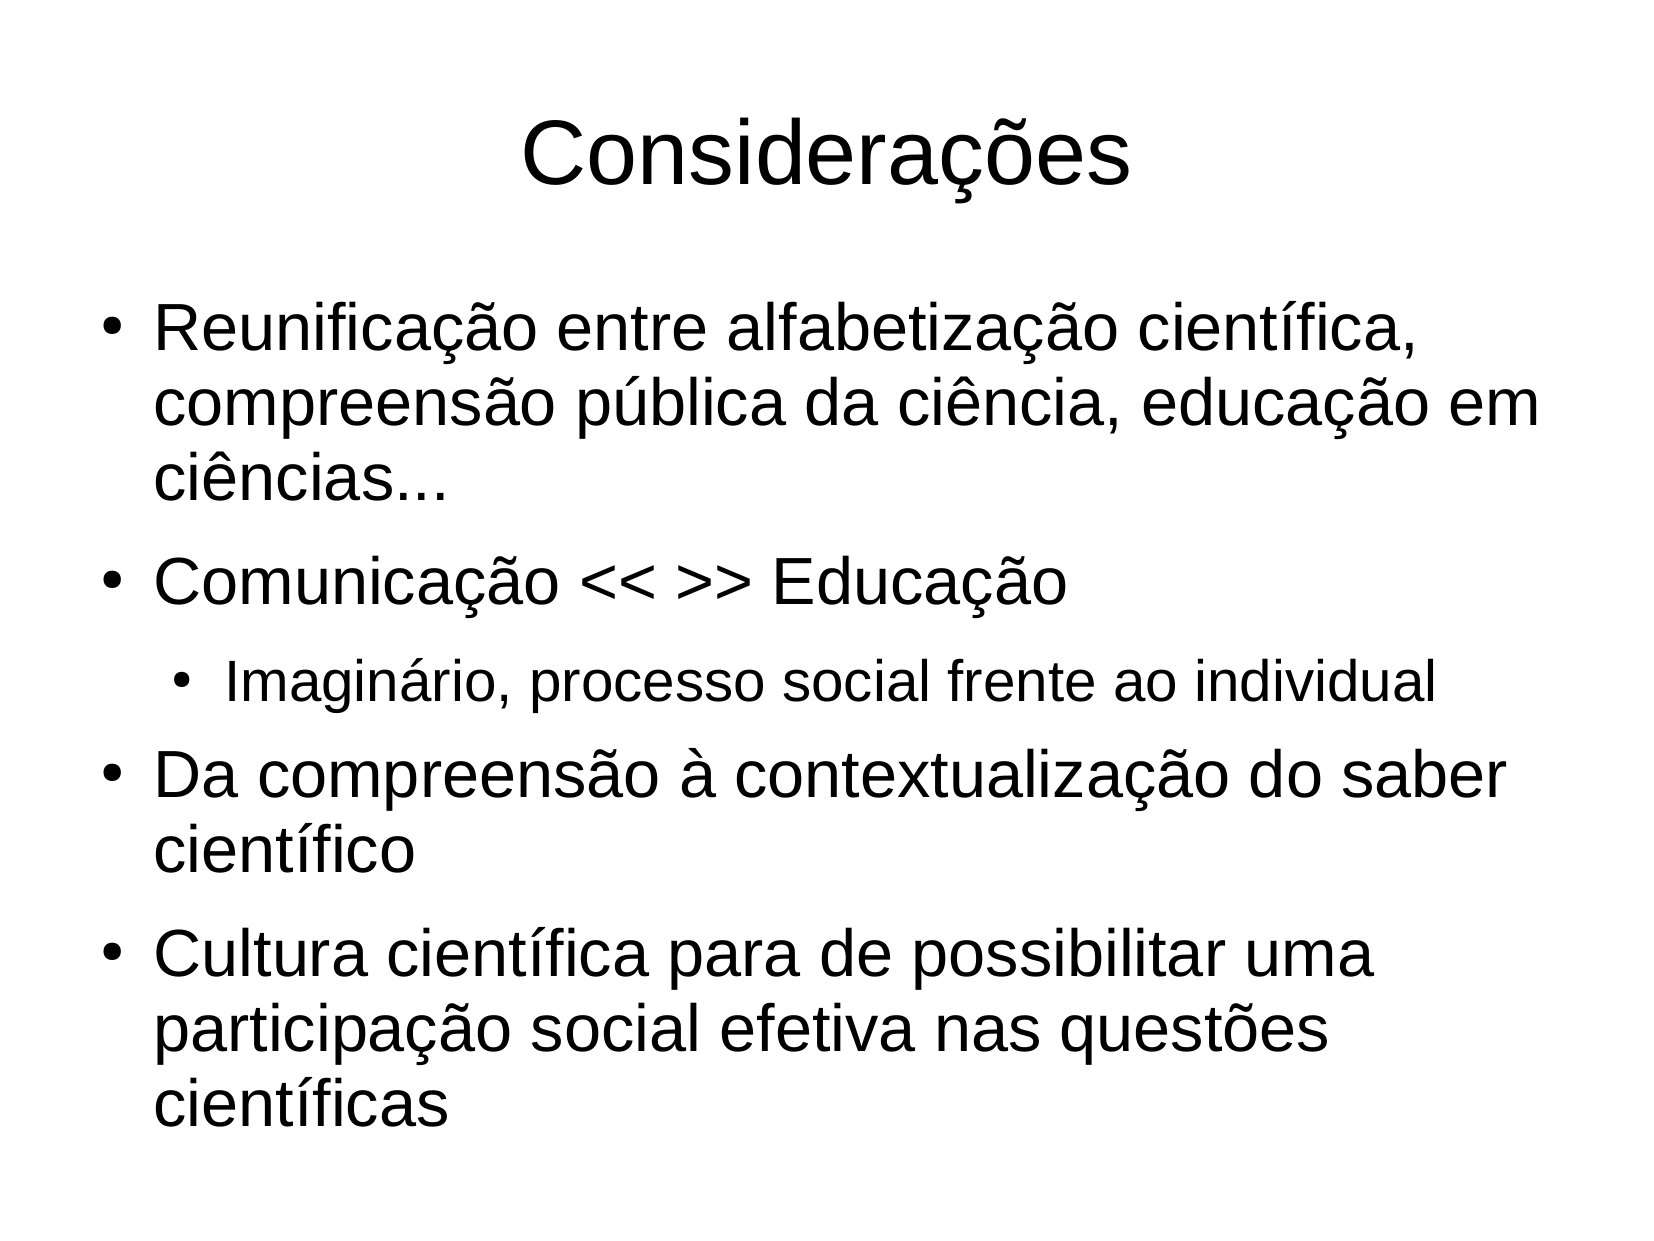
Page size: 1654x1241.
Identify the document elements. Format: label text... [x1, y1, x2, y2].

title Considerações [82, 49, 1571, 257]
list Reunificação entre alfabetização científica, compreensão pública da ciência, educação em ciências... Comunicação << >> Educação Imaginário, processo social frente ao individual Da compreensão à contextualização do saber científico Cultura científica para de possibilitar uma participação social efetiva nas questões científicas [82, 290, 1571, 1141]
